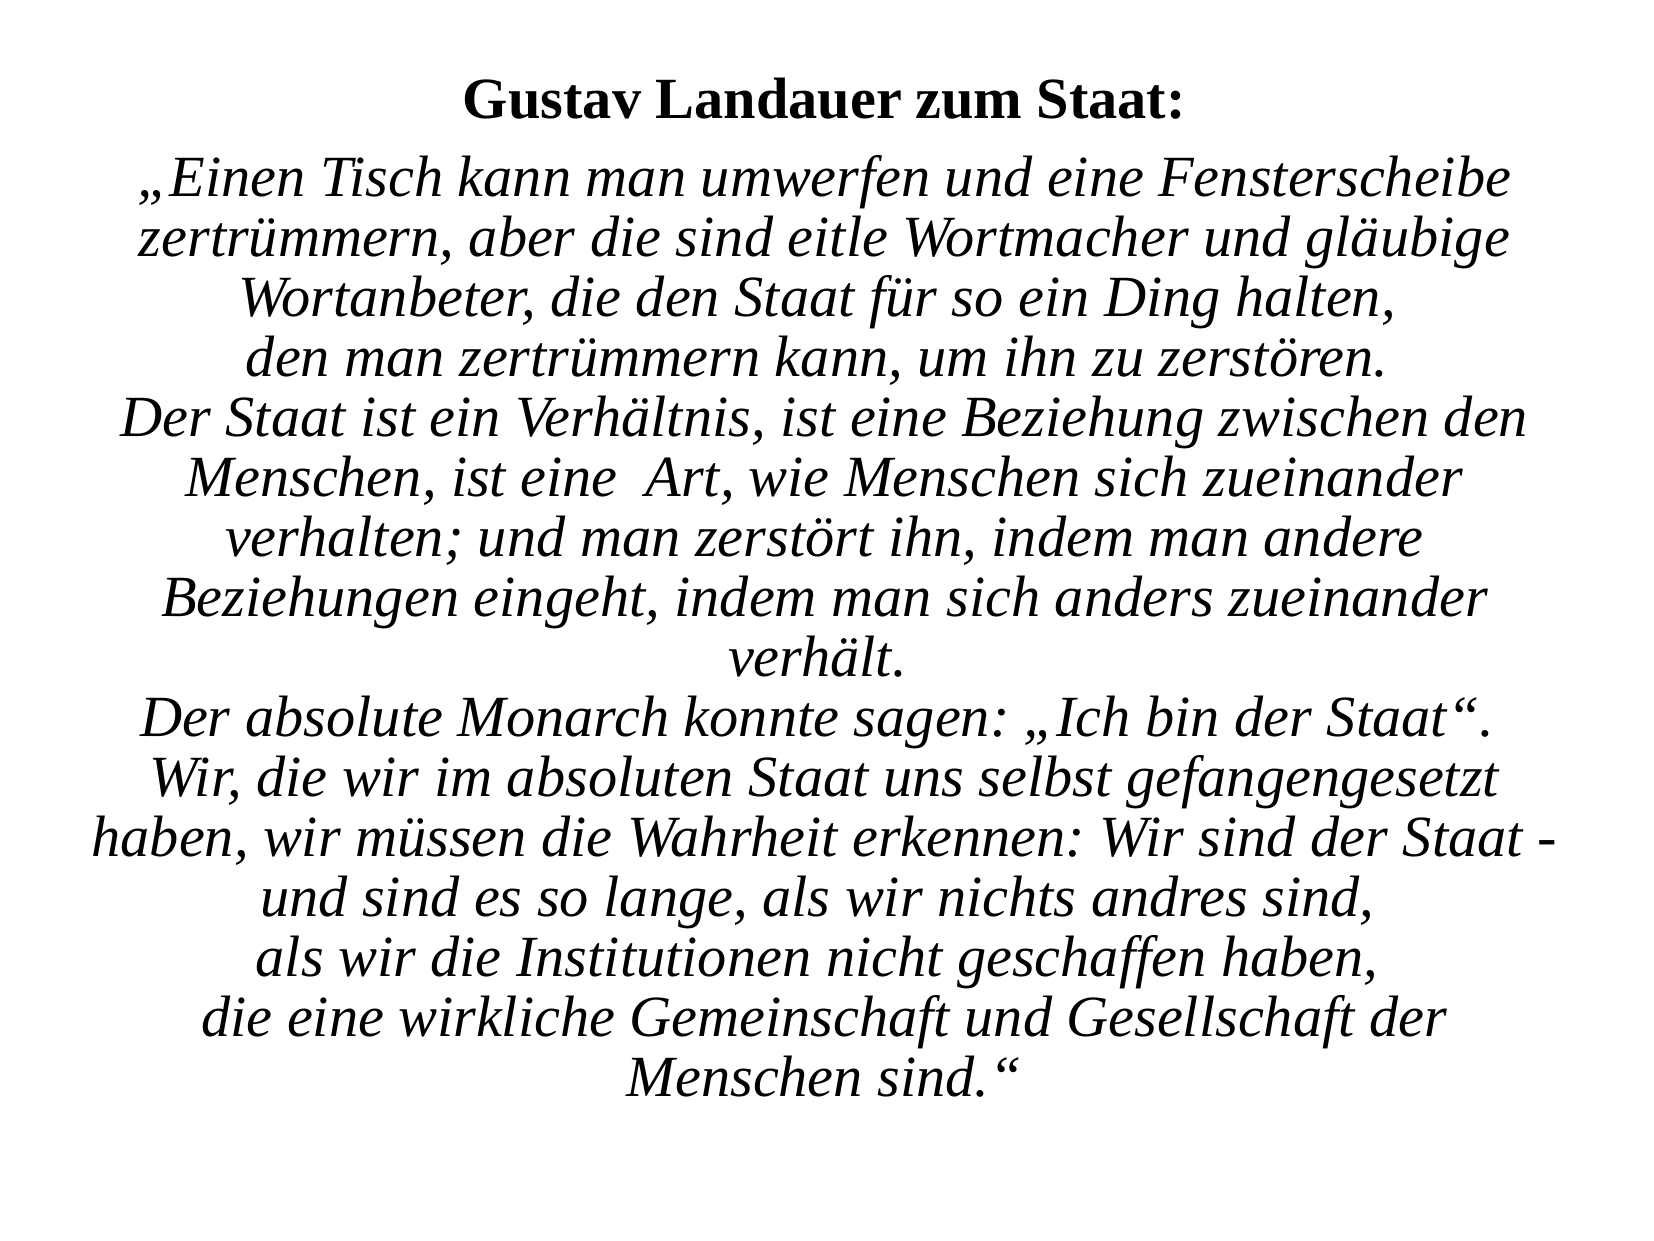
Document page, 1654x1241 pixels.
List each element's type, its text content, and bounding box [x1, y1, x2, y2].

text_box Gustav Landauer zum Staat: „Einen Tisch kann man umwerfen und eine Fensterscheibe zertrümmern, aber die sind eitle Wortmacher und gläubige Wortanbeter, die den Staat für so ein Ding halten, den man zertrümmern kann, um ihn zu zerstören. Der Staat ist ein Verhältnis, ist eine Beziehung zwischen den Menschen, ist eine Art, wie Menschen sich zueinander verhalten; und man zerstört ihn, indem man andere Beziehungen eingeht, indem man sich anders zueinander verhält. Der absolute Monarch konnte sagen: „Ich bin der Staat“. Wir, die wir im absoluten Staat uns selbst gefangengesetzt haben, wir müssen die Wahrheit erkennen: Wir sind der Staat - und sind es so lange, als wir nichts andres sind, als wir die Institutionen nicht geschaffen haben, die eine wirkliche Gemeinschaft und Gesellschaft der Menschen sind.“ [76, 59, 1583, 1117]
